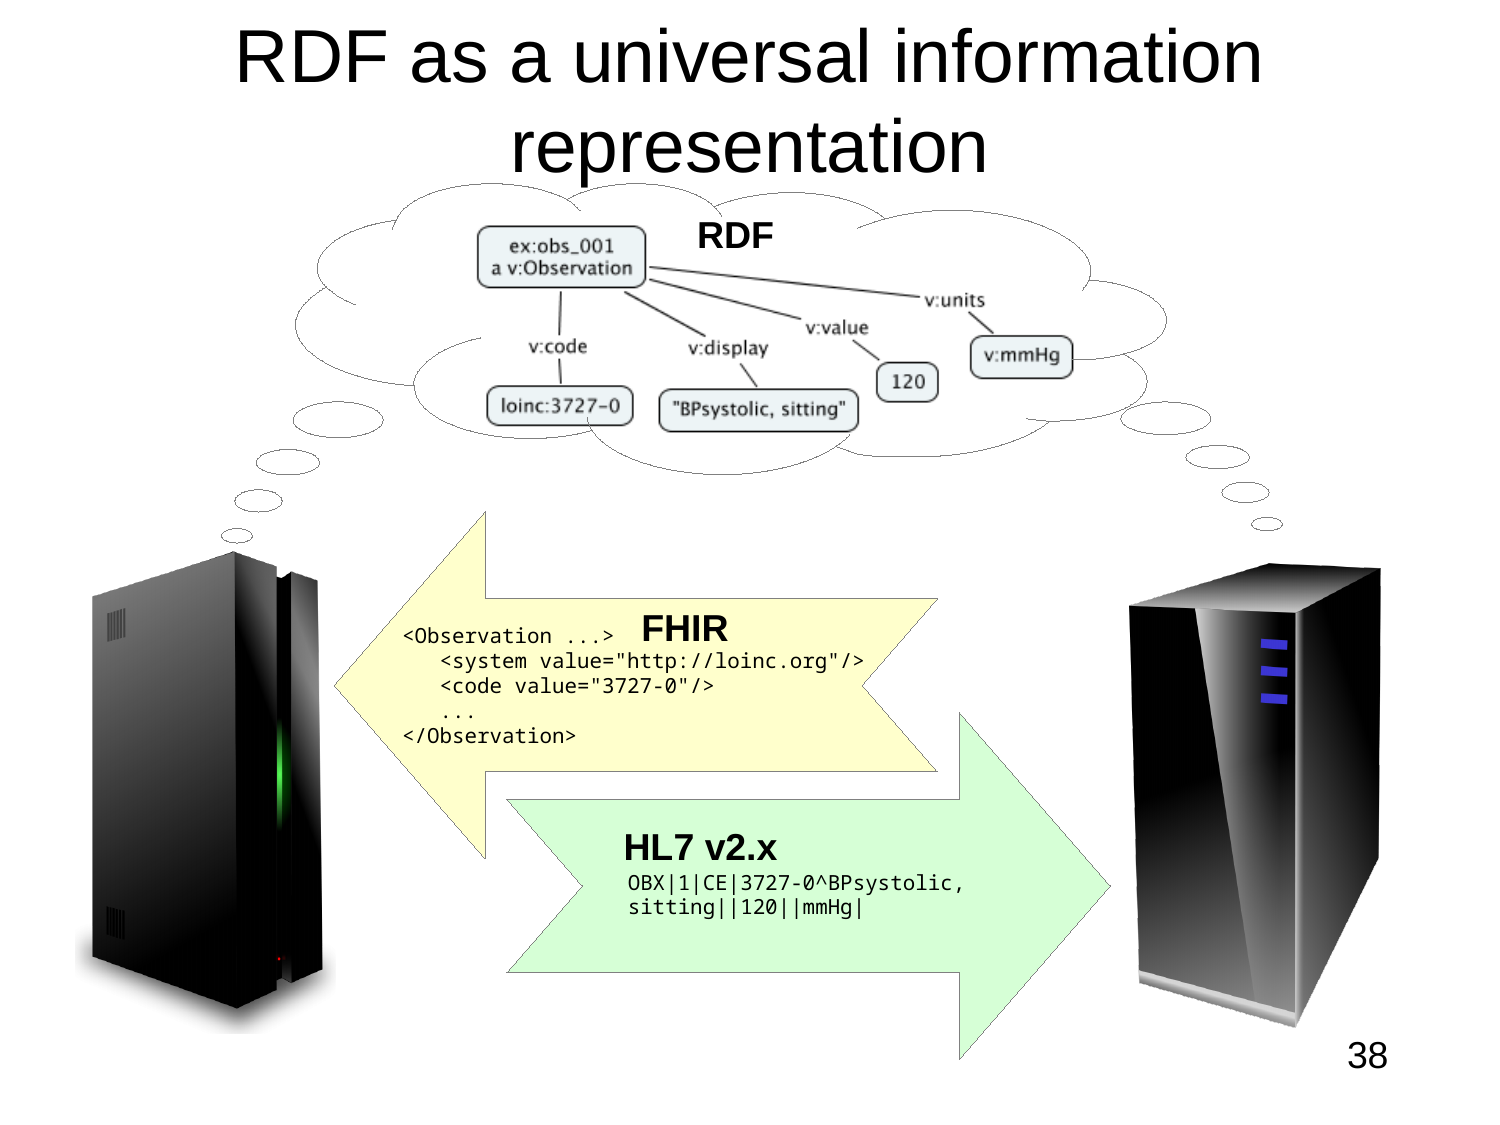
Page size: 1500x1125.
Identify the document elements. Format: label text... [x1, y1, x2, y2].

text_box [396, 511, 626, 614]
picture [1129, 563, 1381, 1028]
text_box [394, 705, 938, 859]
title RDF as a universal information representation [75, 7, 1425, 188]
text_box HL7 v2.x [608, 815, 793, 876]
text_box OBX|1|CE|3727-0^BPsystolic, sitting||120||mmHg| [613, 861, 993, 964]
picture [75, 539, 336, 1034]
text_box RDF [682, 203, 789, 264]
text_box FHIR [626, 596, 744, 657]
text_box [334, 624, 387, 746]
picture [468, 218, 1083, 442]
text_box [744, 598, 938, 665]
text_box <Observation ...> <system value="http://loinc.org"/> <code value="3727-0"/> ... </Observation> [387, 614, 880, 755]
text_box [506, 712, 1111, 1060]
